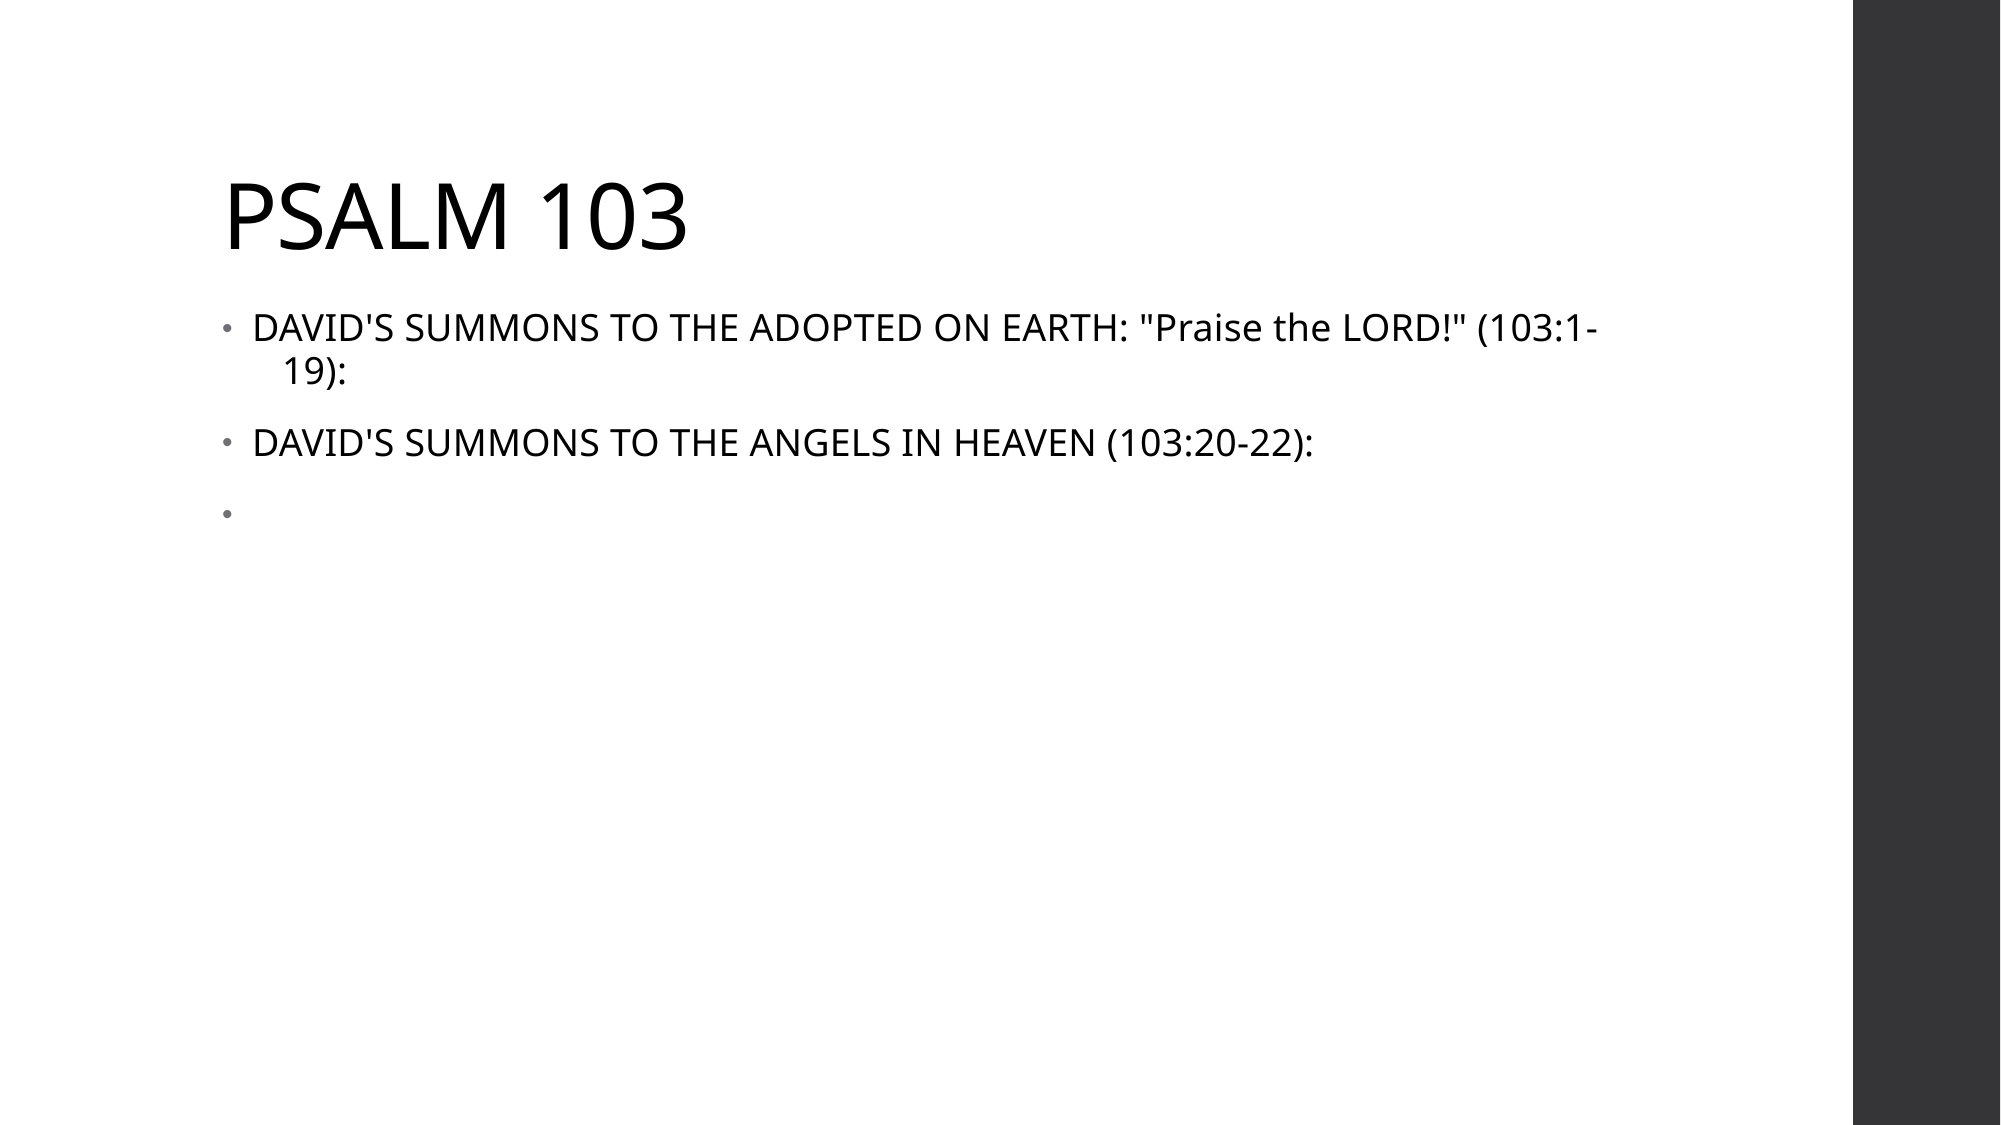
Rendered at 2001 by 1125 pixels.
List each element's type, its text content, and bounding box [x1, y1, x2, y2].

list DAVID'S SUMMONS TO THE ADOPTED ON EARTH: "Praise the LORD!" (103:1-19): DAVID'S SUMMONS TO THE ANGELS IN HEAVEN (103:20-22): [206, 299, 1617, 1014]
title PSALM 103 [206, 60, 1797, 278]
